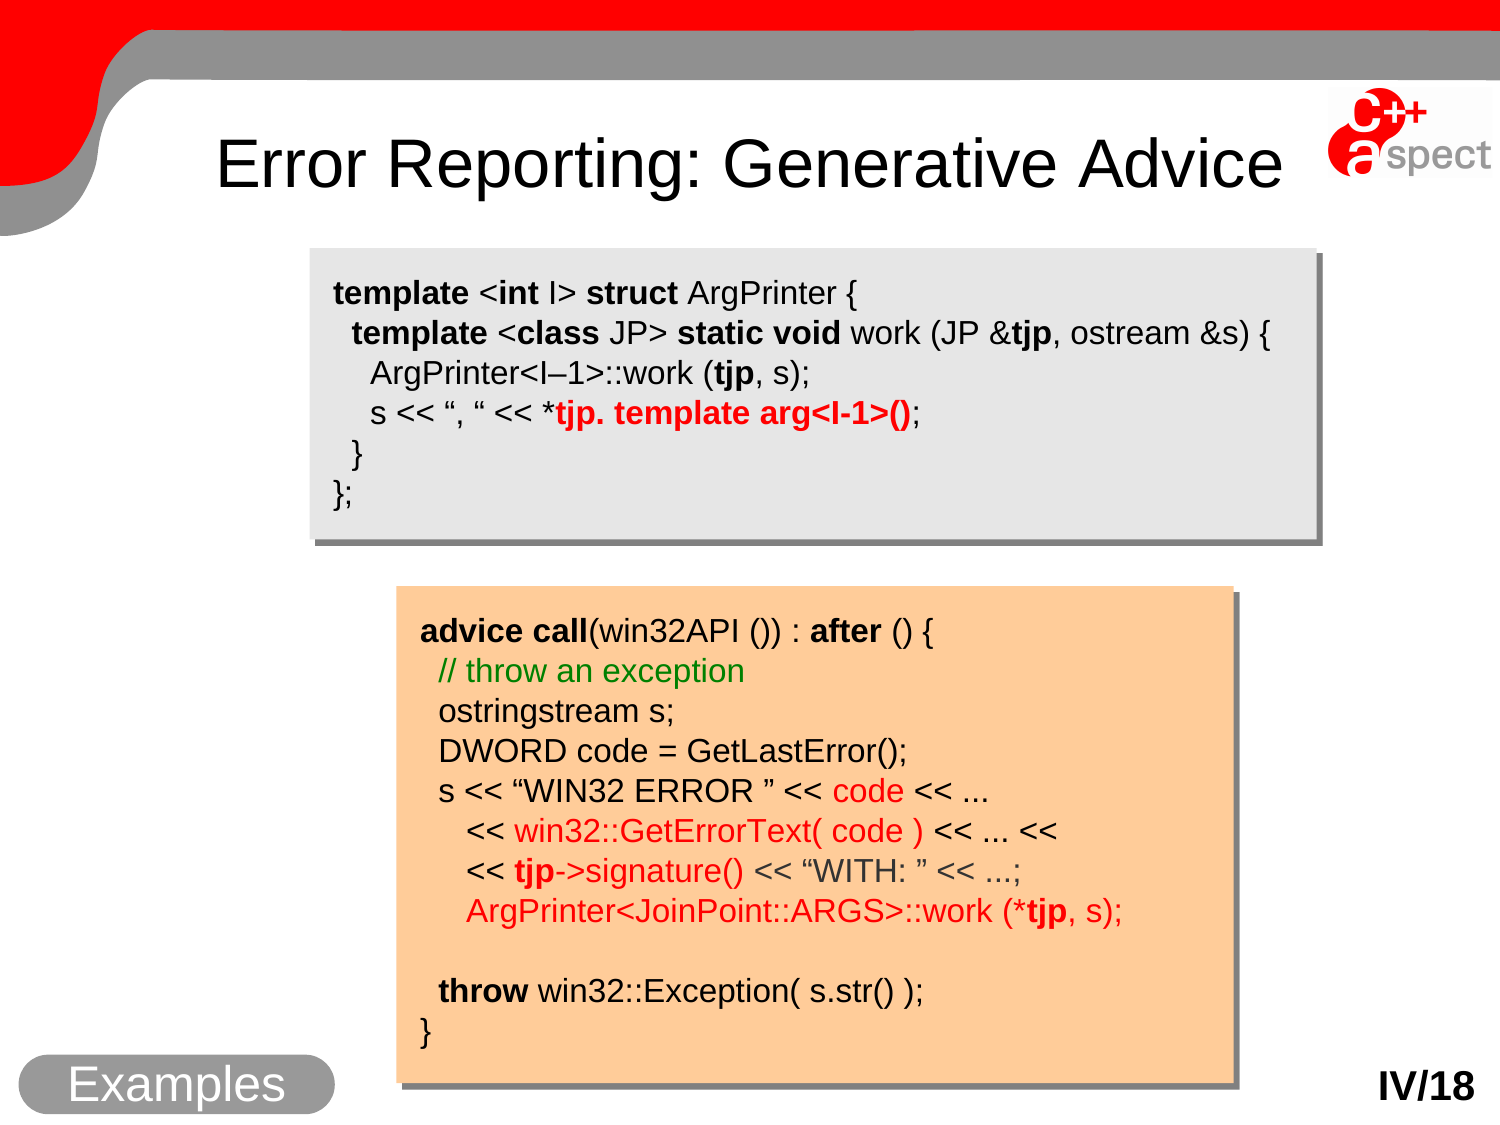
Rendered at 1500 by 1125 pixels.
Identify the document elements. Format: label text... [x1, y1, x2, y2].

text_box advice call(win32API ()) : after () { // throw an exception ostringstream s; DWORD code = GetLastError(); s << “WIN32 ERROR ” << code << ... << win32::GetErrorText( code ) << ... << << tjp->signature() << “WITH: ” << ...; ArgPrinter<JoinPoint::ARGS>::work (*tjp, s); throw win32::Exception( s.str() ); } [396, 586, 1234, 1084]
text_box template <int I> struct ArgPrinter { template <class JP> static void work (JP &tjp, ostream &s) { ArgPrinter<I–1>::work (tjp, s); s << “, “ << *tjp. template arg<I-1>(); } }; [309, 248, 1317, 540]
text_box [347, 1024, 1151, 1125]
title Error Reporting: Generative Advice [112, 98, 1388, 223]
